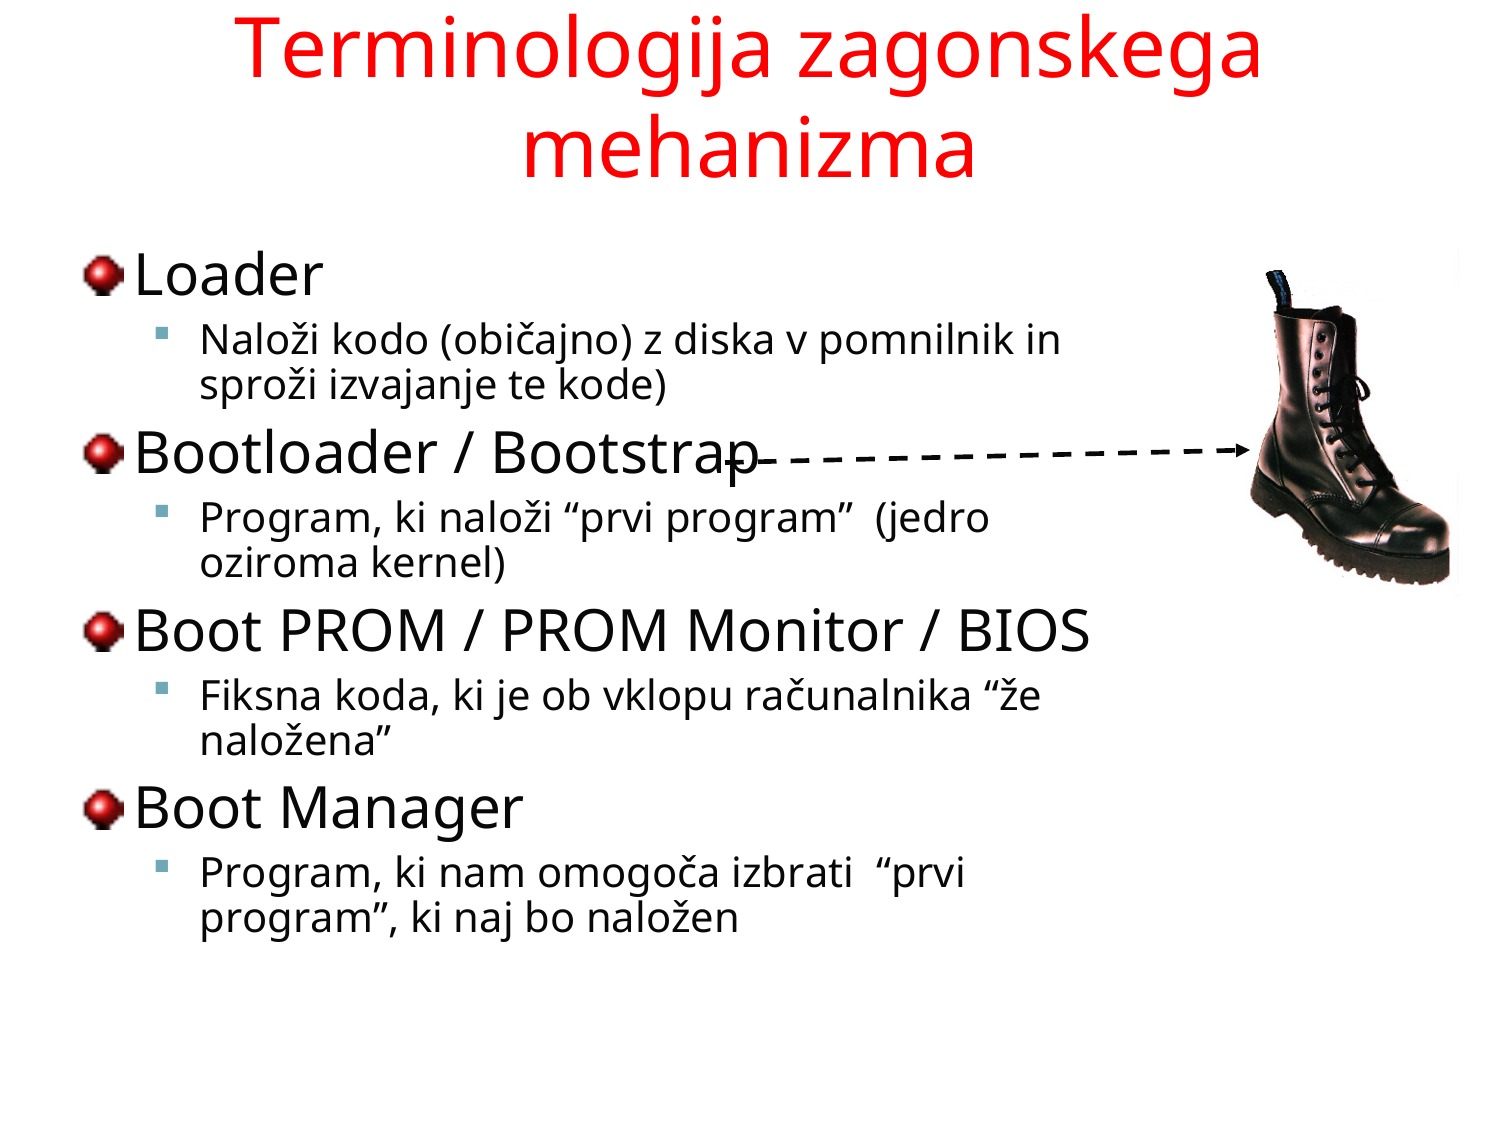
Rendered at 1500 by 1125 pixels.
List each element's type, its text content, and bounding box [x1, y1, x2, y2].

title Terminologija zagonskega mehanizma [0, 0, 1500, 188]
picture [1237, 249, 1460, 596]
list Loader Naloži kodo (običajno) z diska v pomnilnik in sproži izvajanje te kode) Bootloader / Bootstrap Program, ki naloži “prvi program” (jedro oziroma kernel) Boot PROM / PROM Monitor / BIOS Fiksna koda, ki je ob vklopu računalnika “že naložena” Boot Manager Program, ki nam omogoča izbrati “prvi program”, ki naj bo naložen [62, 237, 1138, 976]
